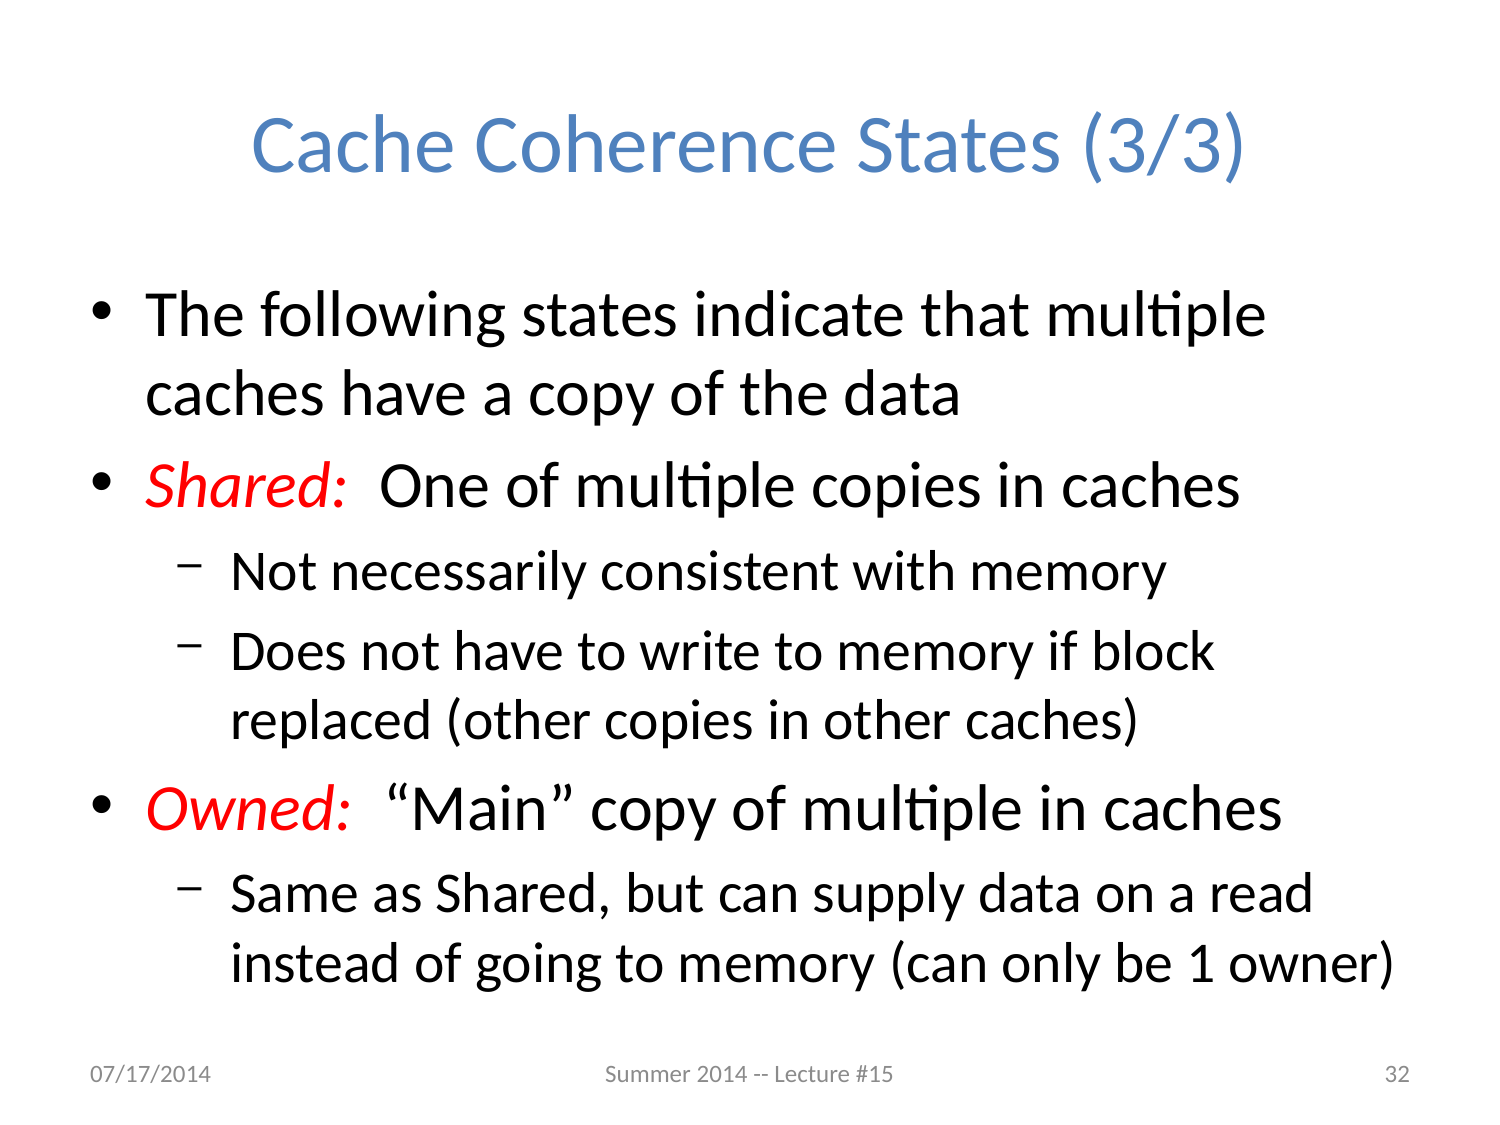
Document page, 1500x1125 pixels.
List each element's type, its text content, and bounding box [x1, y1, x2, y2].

slide_number 07/17/2014 [75, 1042, 425, 1103]
title Cache Coherence States (3/3) [75, 45, 1425, 233]
slide_number <number> [1074, 1042, 1425, 1103]
list The following states indicate that multiple caches have a copy of the data Shared: One of multiple copies in caches Not necessarily consistent with memory Does not have to write to memory if block replaced (other copies in other caches) Owned: “Main” copy of multiple in caches Same as Shared, but can supply data on a read instead of going to memory (can only be 1 owner) [75, 262, 1425, 1073]
footer Summer 2014 -- Lecture #15 [512, 1042, 988, 1103]
